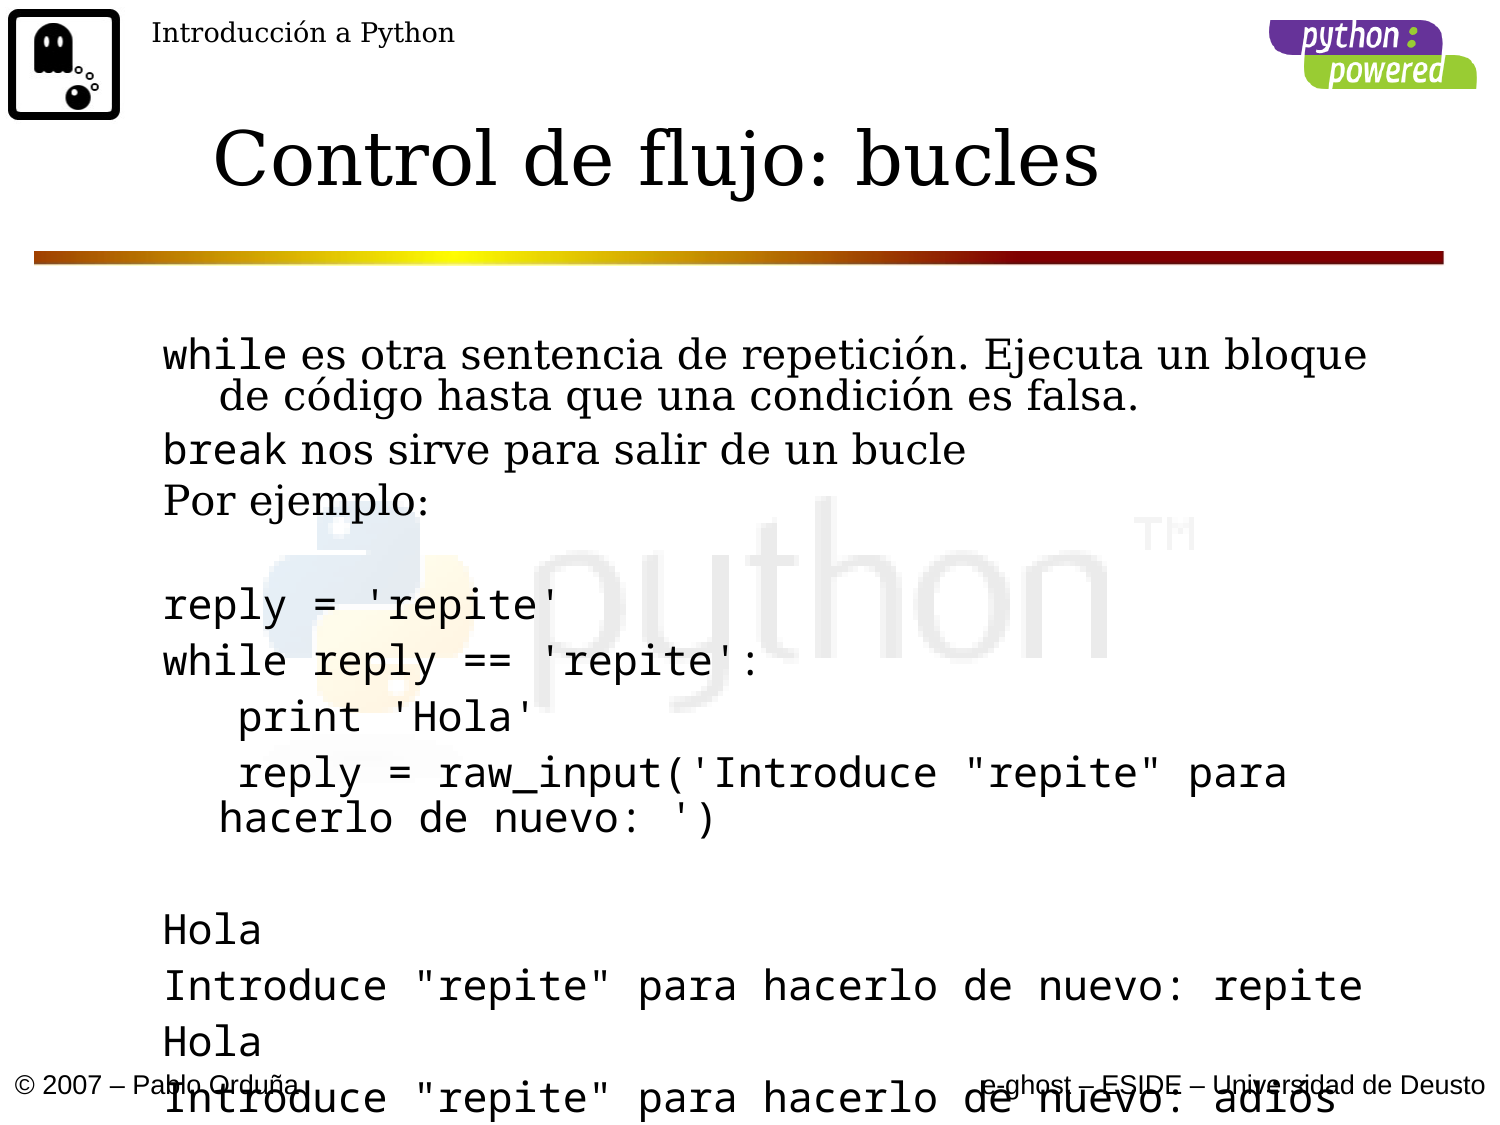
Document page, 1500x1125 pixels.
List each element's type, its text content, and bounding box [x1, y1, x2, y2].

title Control de flujo: bucles [198, 0, 1477, 211]
picture [34, 251, 1447, 266]
list while es otra sentencia de repetición. Ejecuta un bloque de código hasta que una condición es falsa. break nos sirve para salir de un bucle Por ejemplo: reply = 'repite' while reply == 'repite': print 'Hola' reply = raw_input('Introduce "repite" para hacerlo de nuevo: ') Hola Introduce "repite" para hacerlo de nuevo: repite Hola Introduce "repite" para hacerlo de nuevo: adiós [147, 325, 1423, 1125]
picture [5, 7, 125, 124]
